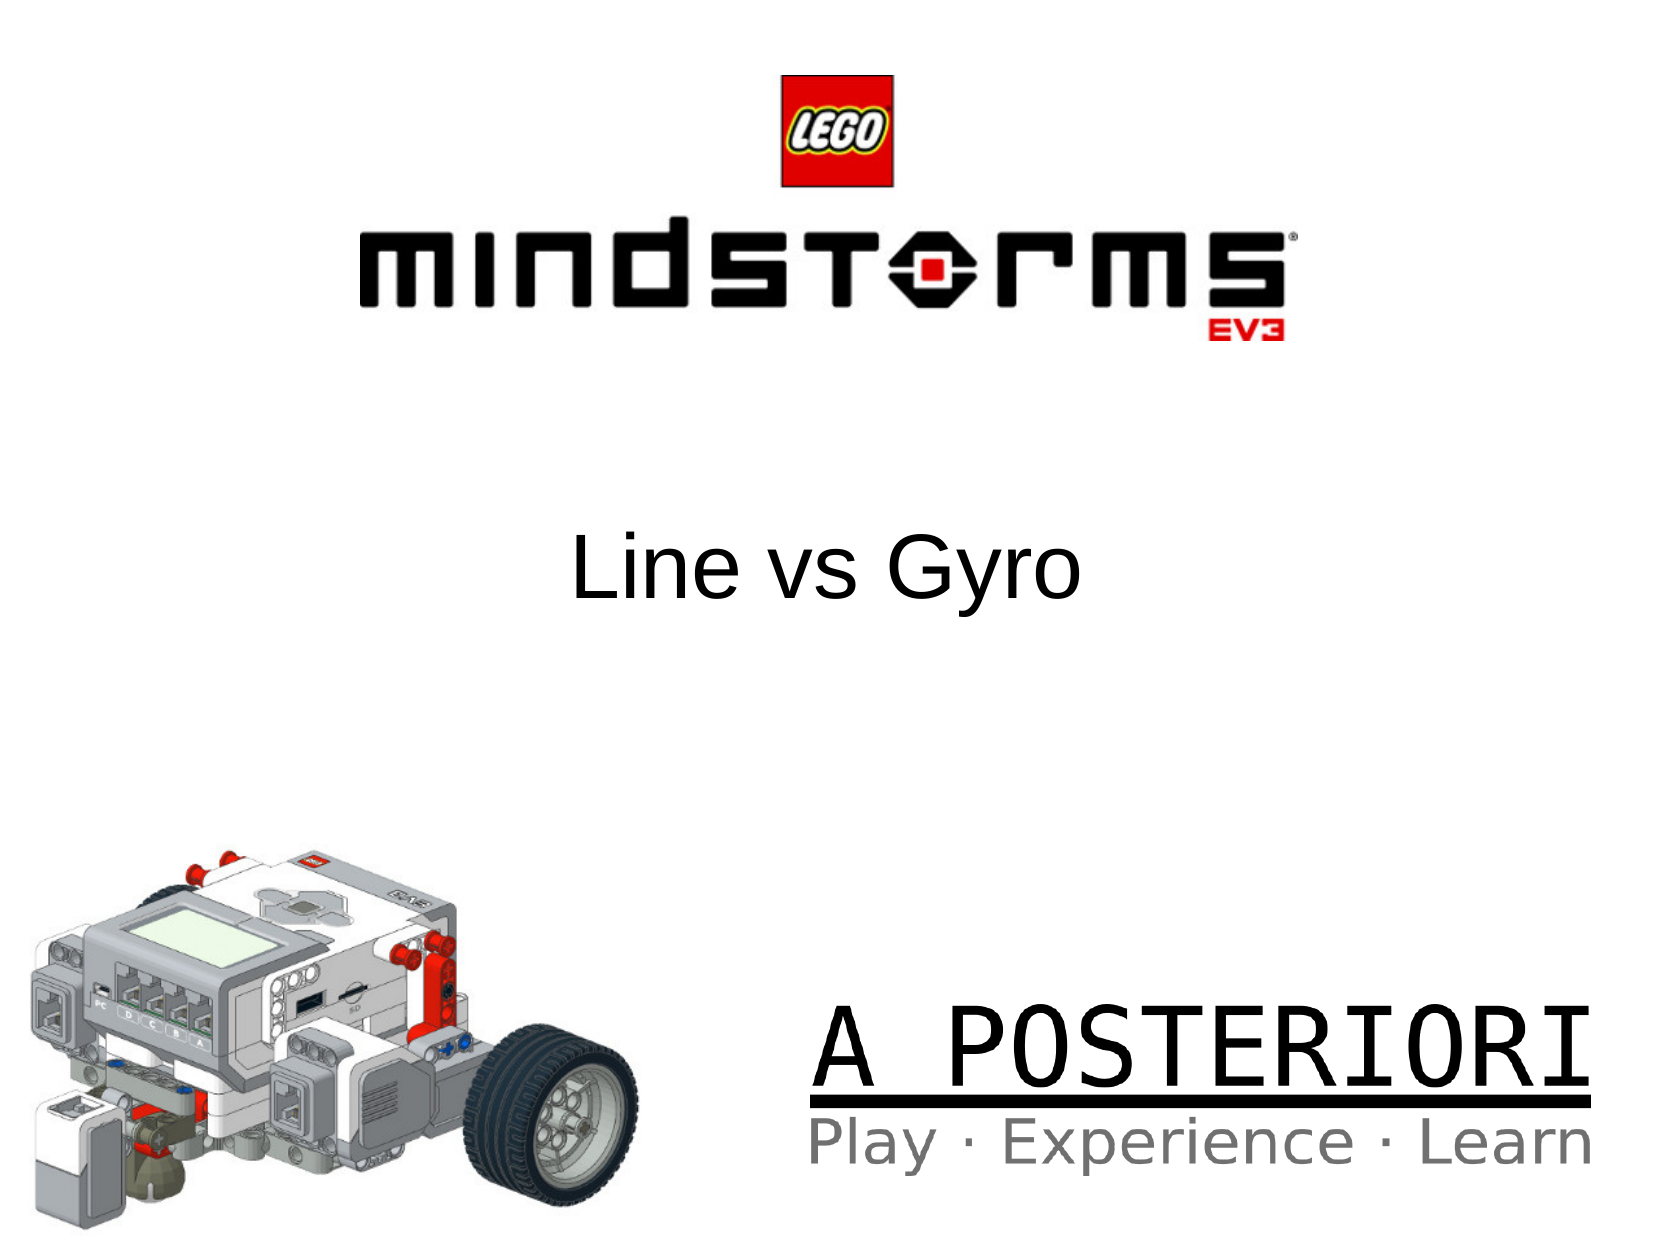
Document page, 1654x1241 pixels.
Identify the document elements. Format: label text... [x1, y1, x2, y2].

picture [0, 833, 646, 1236]
picture [810, 1004, 1591, 1176]
title Line vs Gyro [82, 361, 1571, 772]
picture [360, 75, 1298, 341]
